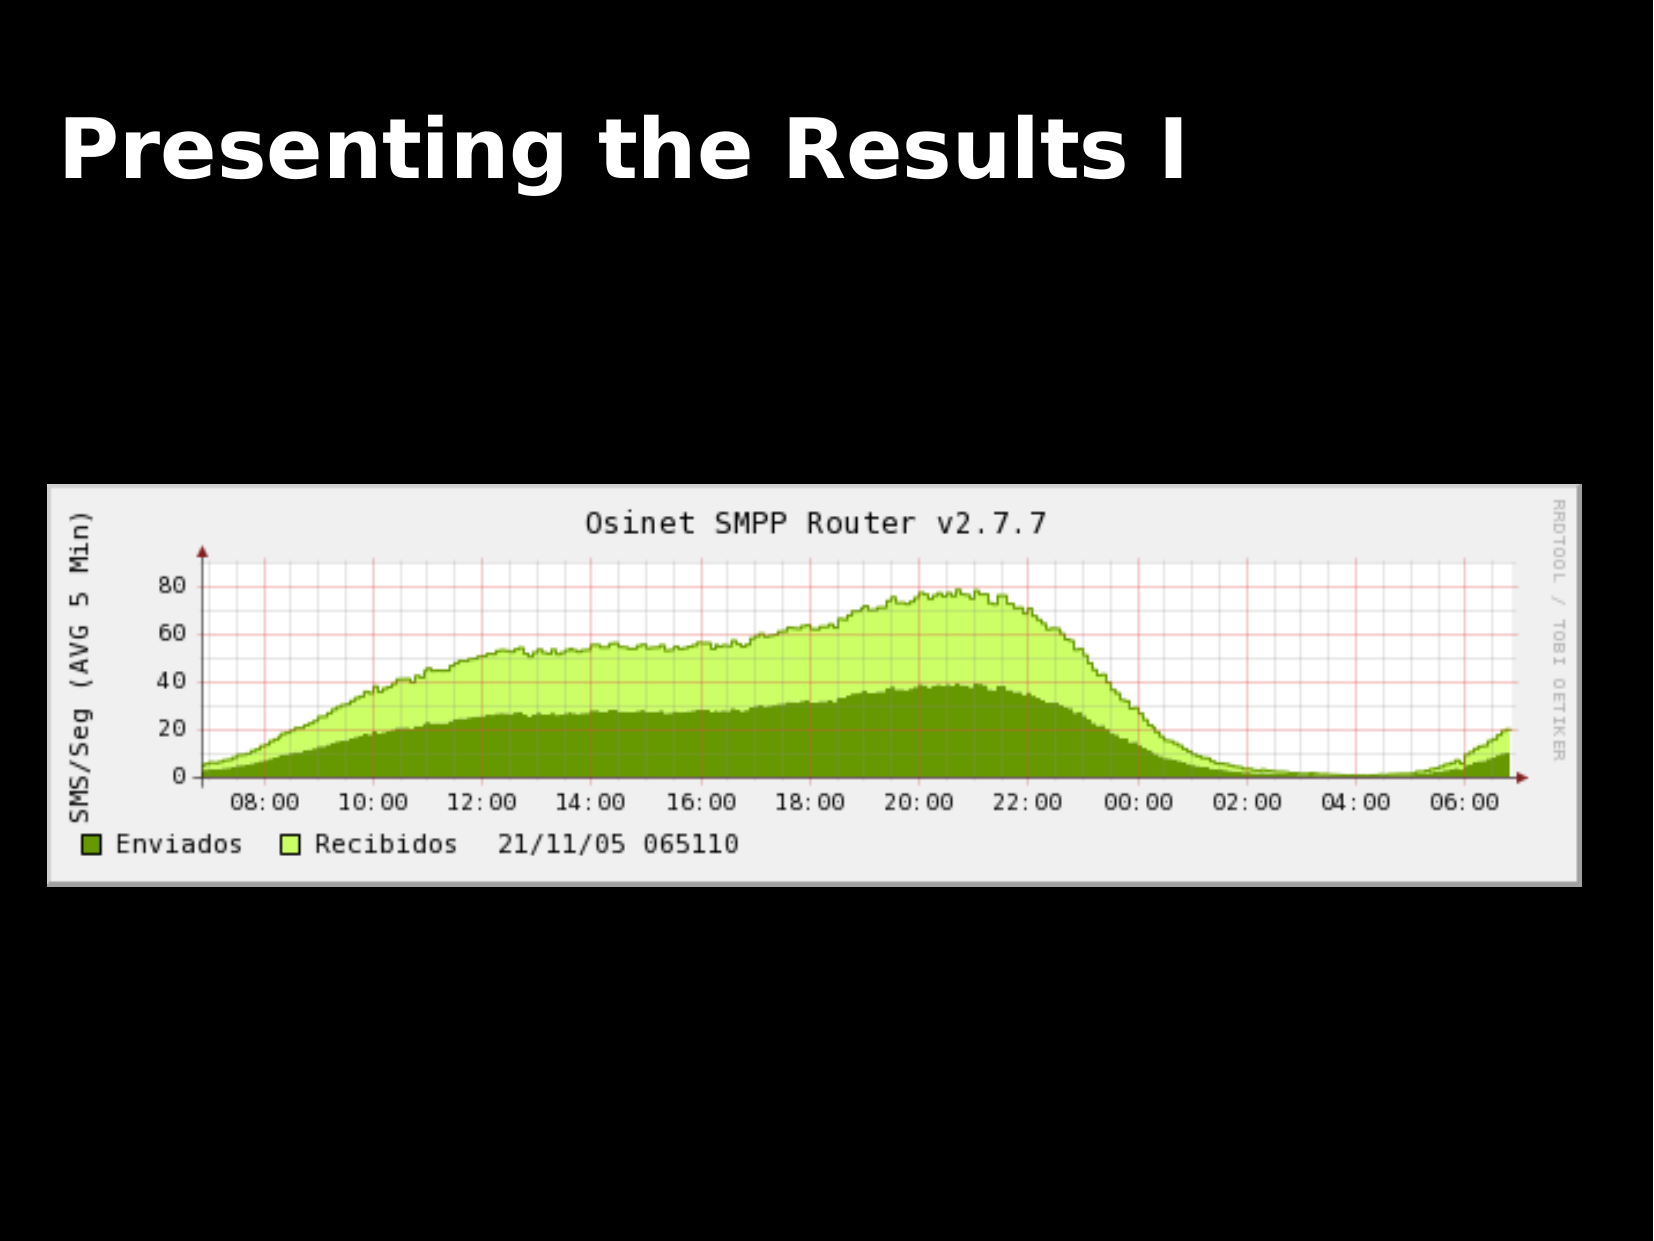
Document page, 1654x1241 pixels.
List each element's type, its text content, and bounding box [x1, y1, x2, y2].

picture [47, 484, 1582, 887]
title Presenting the Results I [59, 75, 1607, 225]
